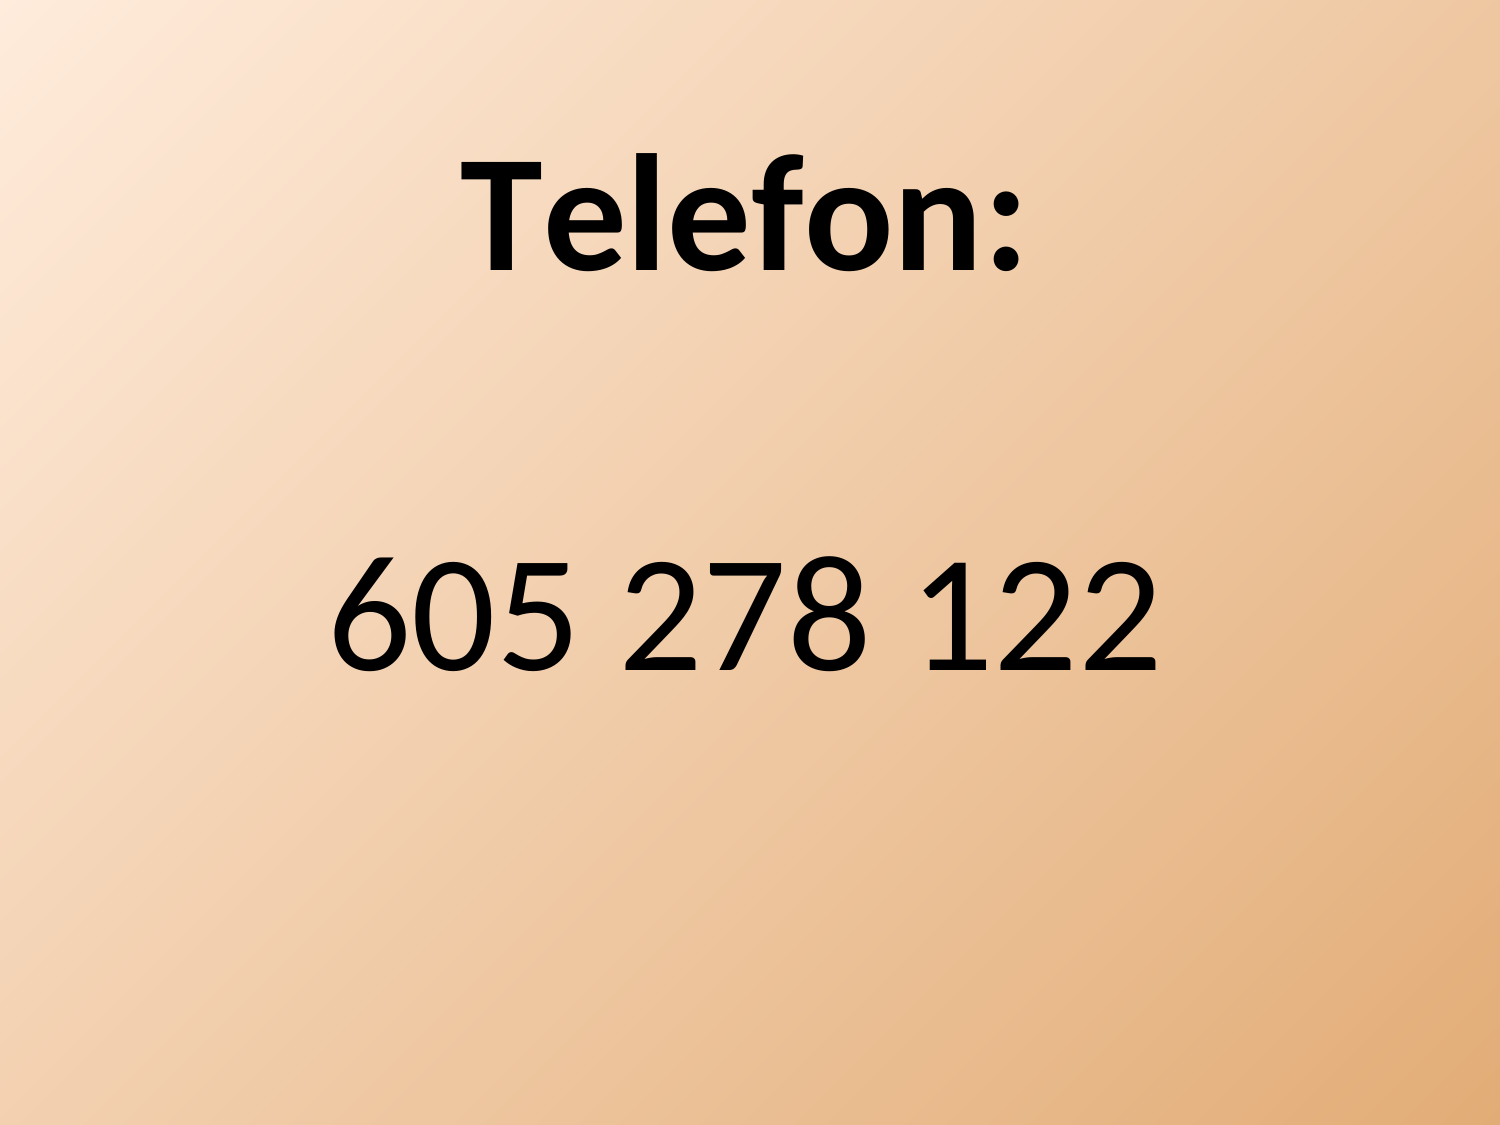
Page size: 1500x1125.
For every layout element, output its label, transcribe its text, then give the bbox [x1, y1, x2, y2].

title Telefon: 605 278 122 [70, 96, 1421, 912]
